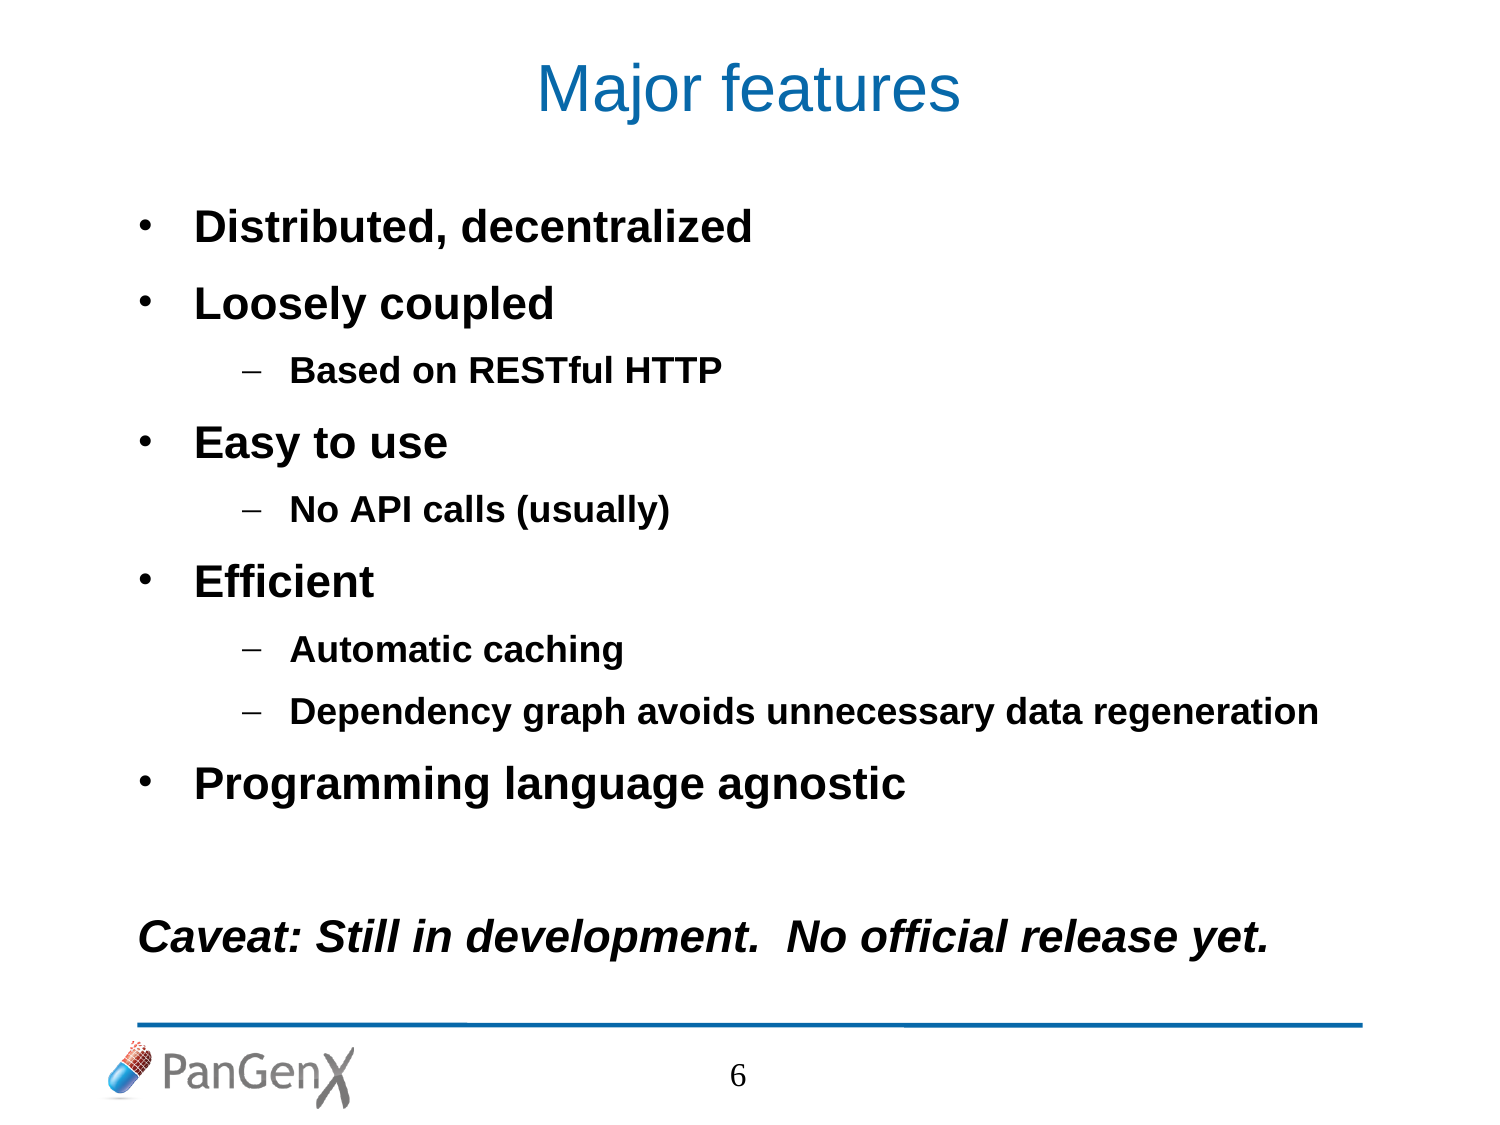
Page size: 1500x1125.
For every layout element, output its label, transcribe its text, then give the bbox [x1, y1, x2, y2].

picture [89, 1041, 354, 1109]
title Major features [0, 6, 1500, 149]
list Distributed, decentralized Loosely coupled Based on RESTful HTTP Easy to use No API calls (usually) Efficient Automatic caching Dependency graph avoids unnecessary data regeneration Programming language agnostic Caveat: Still in development. No official release yet. [115, 179, 1387, 1005]
